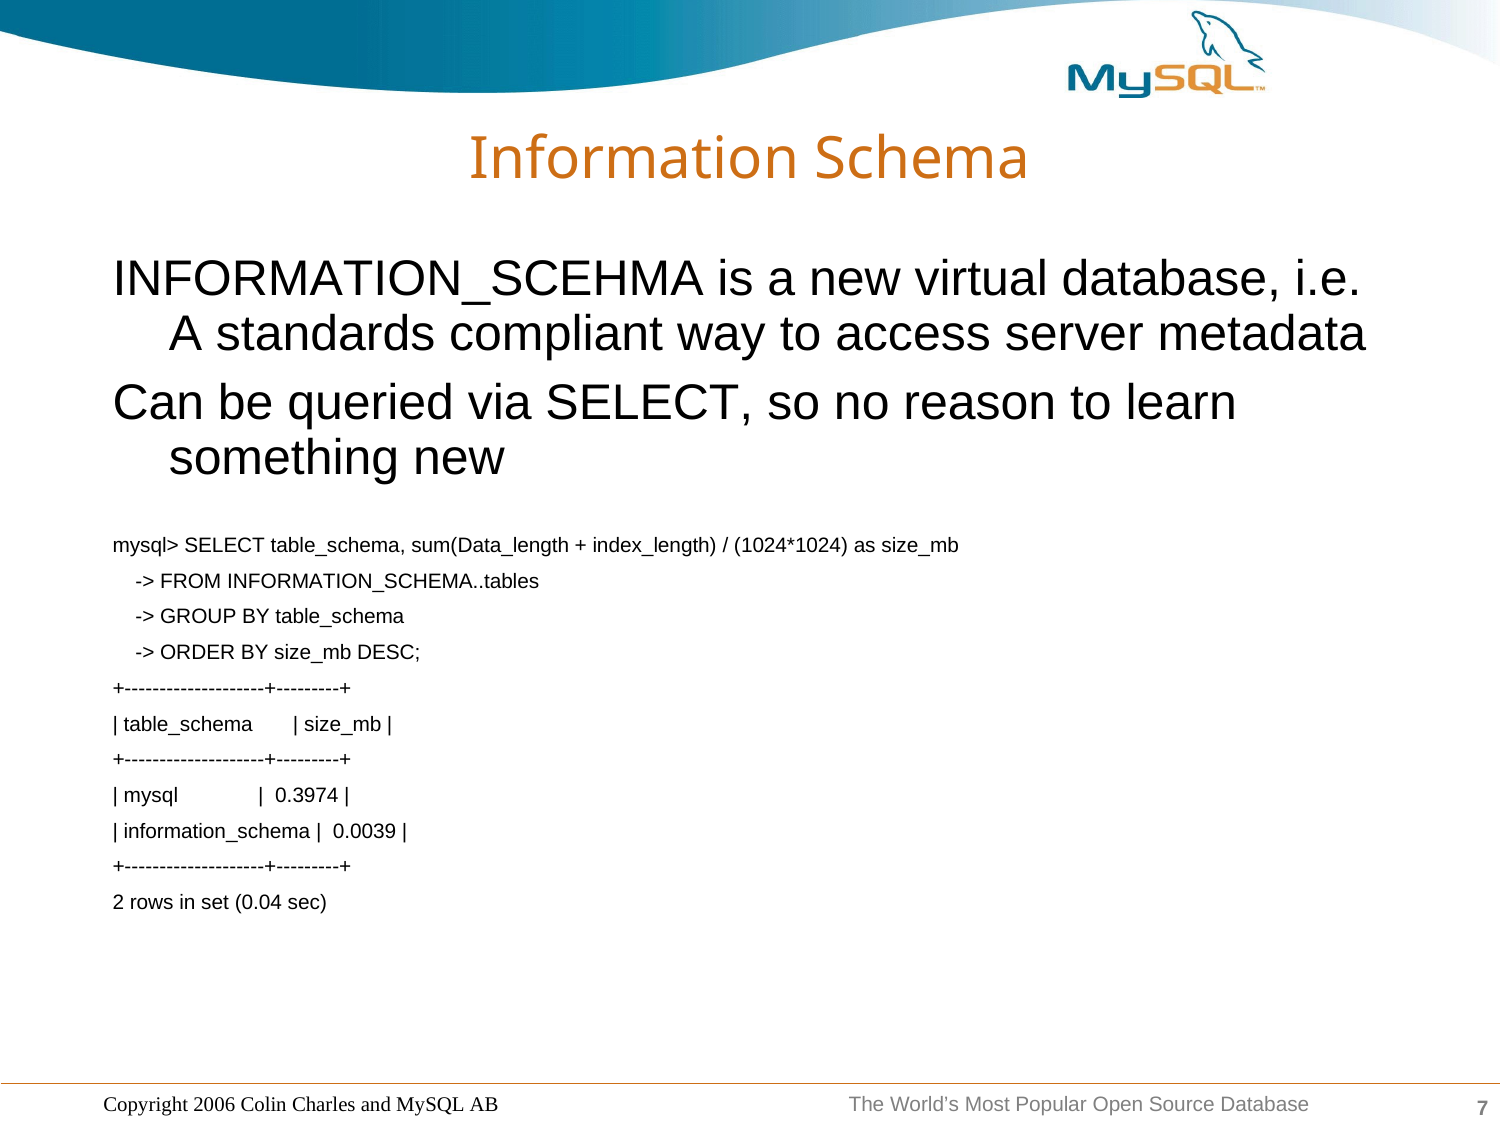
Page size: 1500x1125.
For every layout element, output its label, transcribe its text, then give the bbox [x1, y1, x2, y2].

picture [1075, 71, 1085, 87]
list INFORMATION_SCEHMA is a new virtual database, i.e. A standards compliant way to access server metadata Can be queried via SELECT, so no reason to learn something new mysql> SELECT table_schema, sum(Data_length + index_length) / (1024*1024) as size_mb -> FROM INFORMATION_SCHEMA..tables -> GROUP BY table_schema -> ORDER BY size_mb DESC; +--------------------+---------+ | table_schema | size_mb | +--------------------+---------+ | mysql | 0.3974 | | information_schema | 0.0039 | +--------------------+---------+ 2 rows in set (0.04 sec) [112, 249, 1388, 1113]
title Information Schema [0, 87, 1500, 226]
picture [1098, 71, 1107, 87]
picture [613, 0, 1500, 87]
picture [0, 31, 326, 87]
